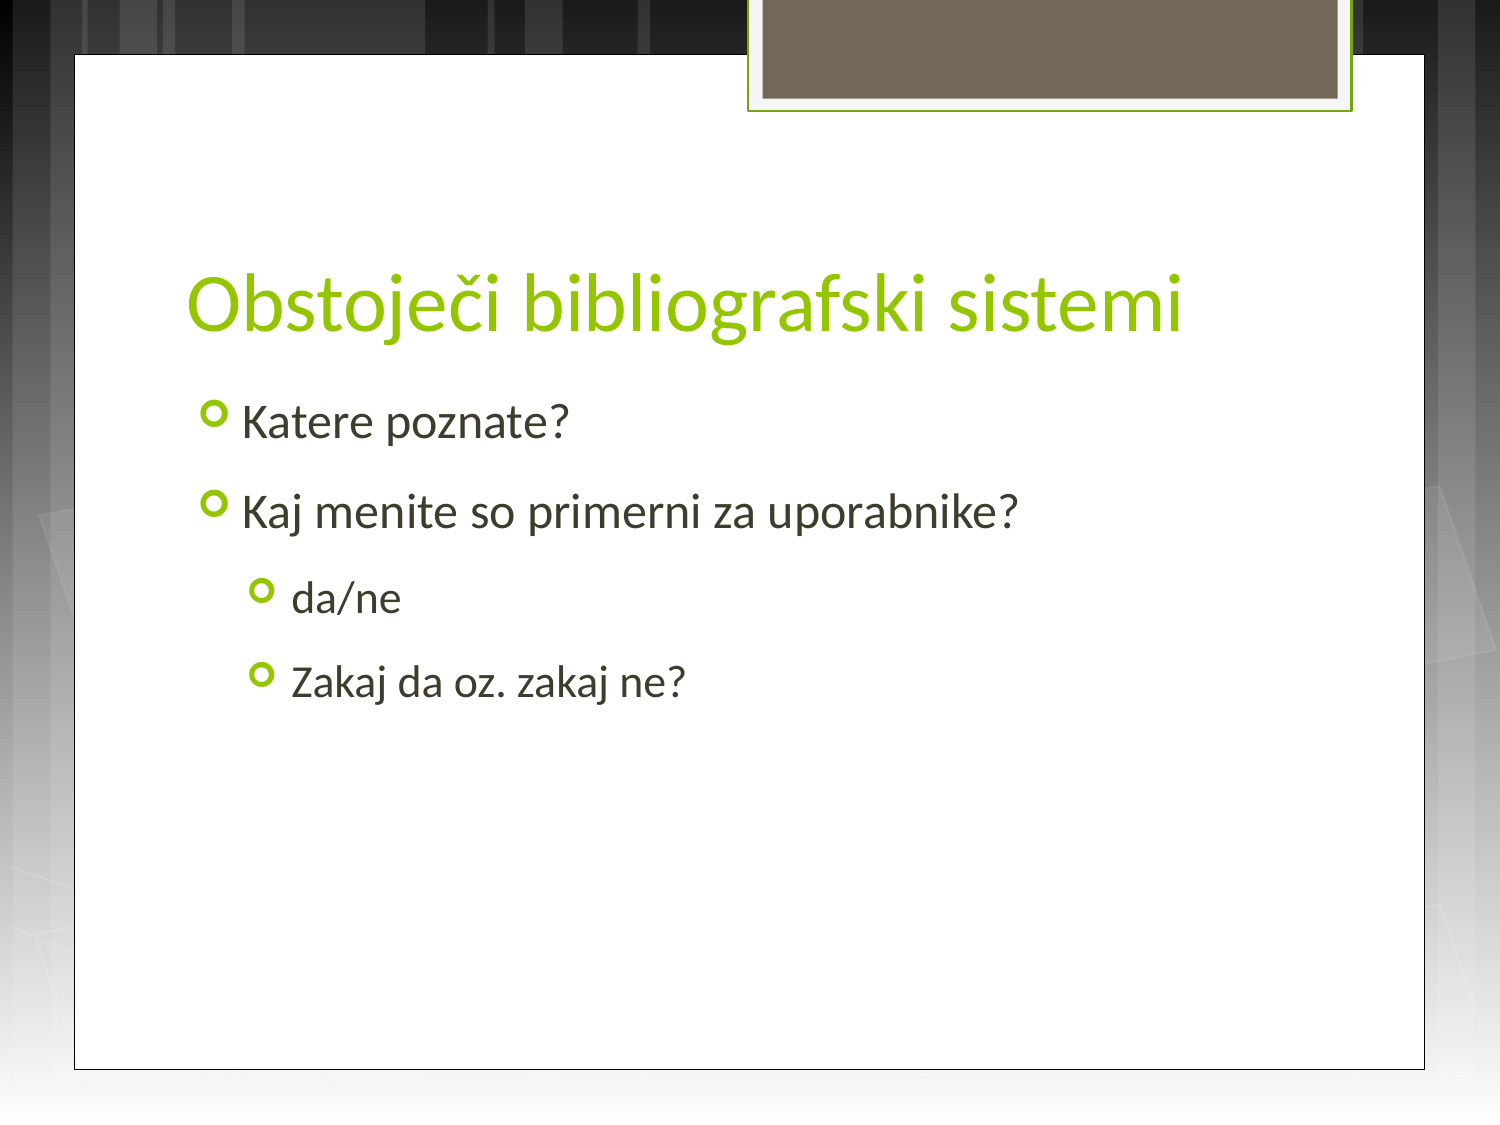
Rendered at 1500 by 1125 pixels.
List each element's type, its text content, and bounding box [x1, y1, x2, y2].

title Obstoječi bibliografski sistemi [171, 168, 1324, 357]
list Katere poznate? Kaj menite so primerni za uporabnike? da/ne Zakaj da oz. zakaj ne? [171, 381, 1283, 957]
